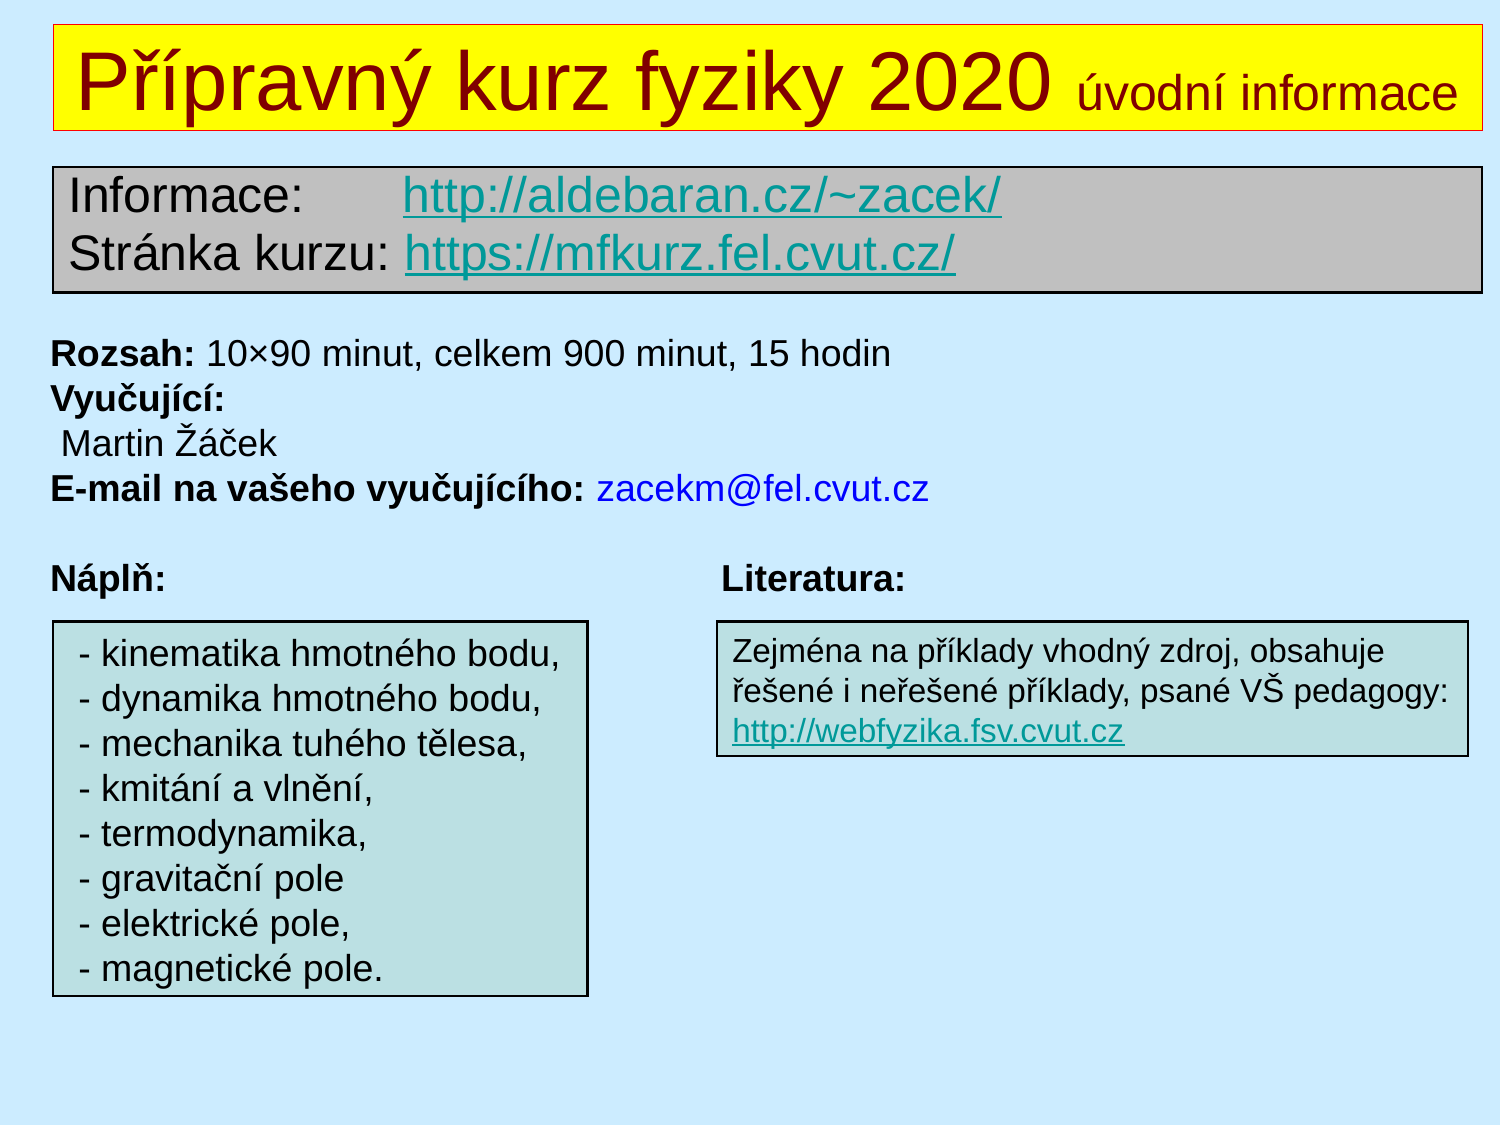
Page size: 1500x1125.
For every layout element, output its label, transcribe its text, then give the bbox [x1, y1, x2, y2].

title Přípravný kurz fyziky 2020 úvodní informace [53, 24, 1483, 131]
text_box - kinematika hmotného bodu, - dynamika hmotného bodu, - mechanika tuhého tělesa, - kmitání a vlnění, - termodynamika, - gravitační pole - elektrické pole, - magnetické pole. [53, 621, 588, 997]
text_box Zejména na příklady vhodný zdroj, obsahuje řešené i neřešené příklady, psané VŠ pedagogy: http://webfyzika.fsv.cvut.cz [717, 621, 1468, 757]
subtitle Informace: http://aldebaran.cz/~zacek/ Stránka kurzu: https://mfkurz.fel.cvut.cz/ [53, 166, 1483, 293]
text_box Rozsah: 10×90 minut, celkem 900 minut, 15 hodin Vyučující: Martin Žáček E-mail na vašeho vyučujícího: zacekm@fel.cvut.cz Náplň: Literatura: [35, 321, 1465, 607]
